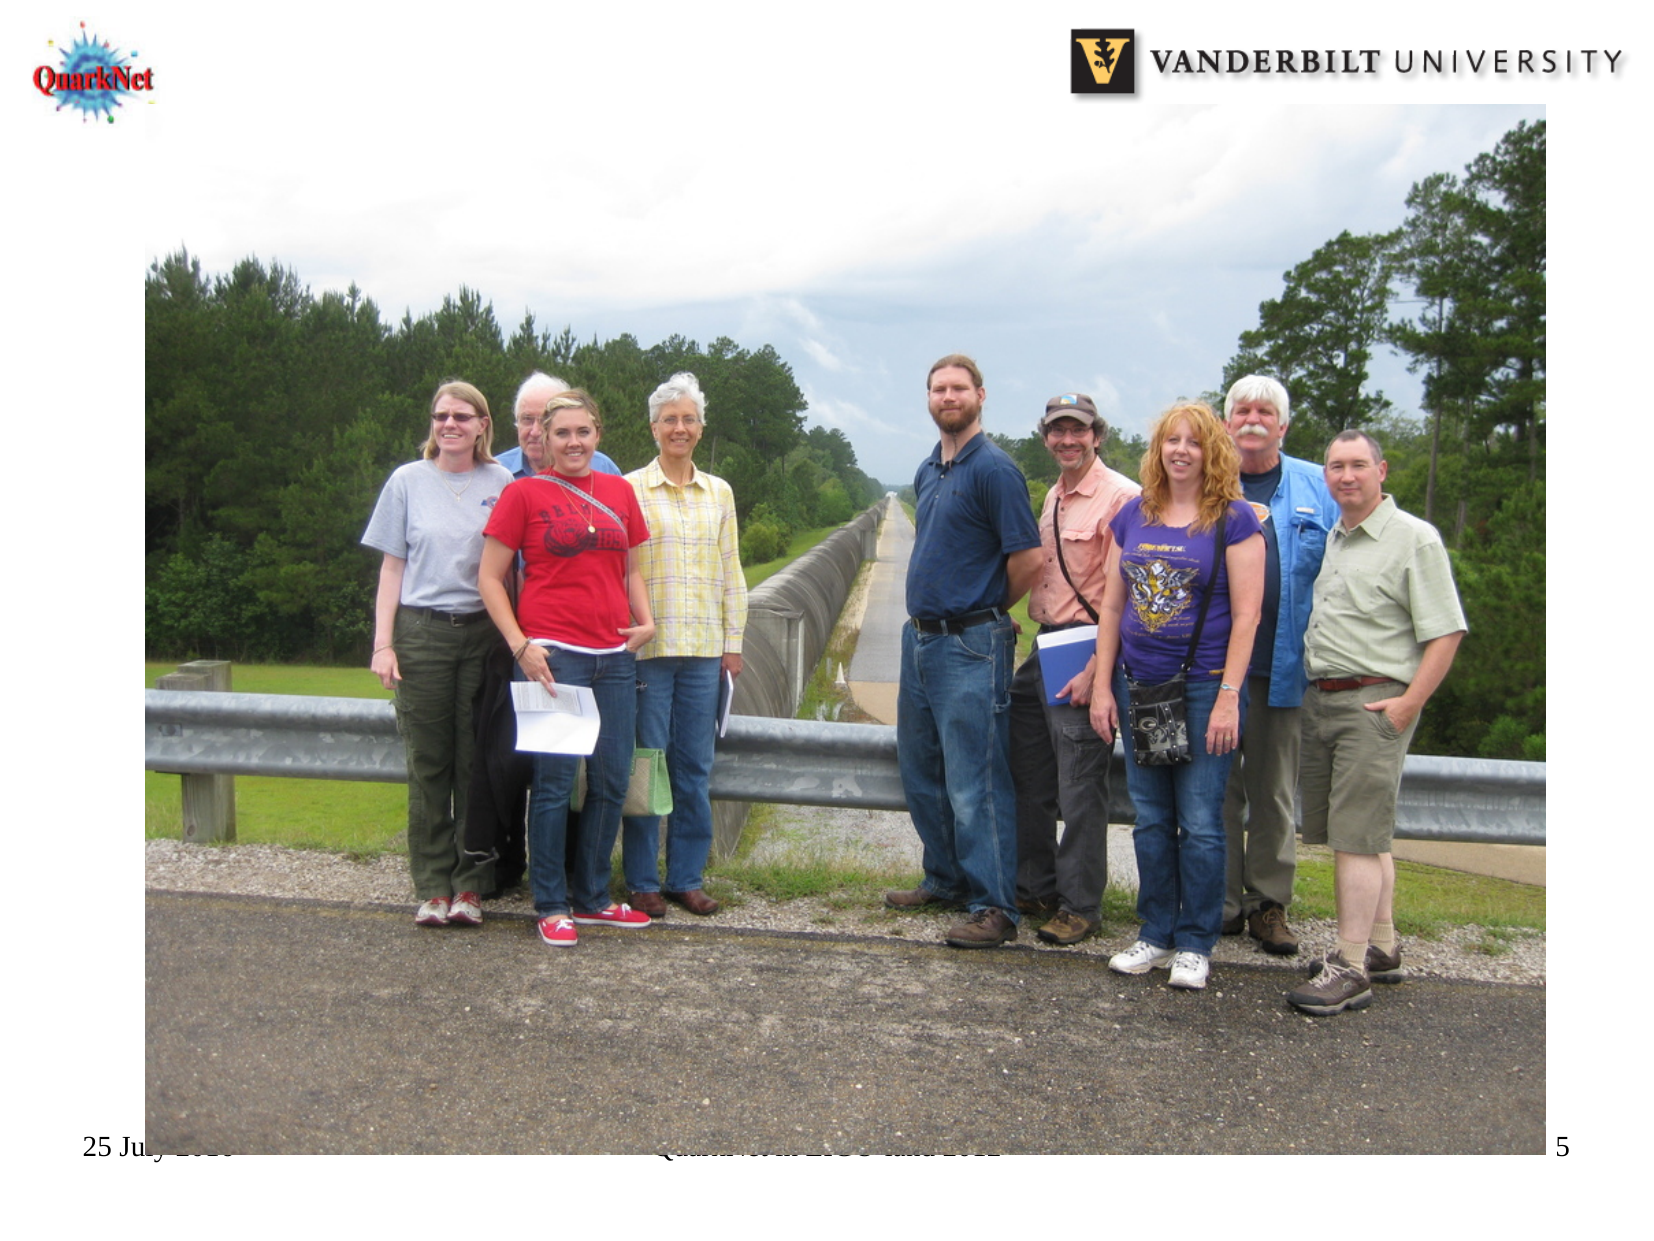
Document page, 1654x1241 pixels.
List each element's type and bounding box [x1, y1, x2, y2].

picture [19, 16, 1637, 1156]
